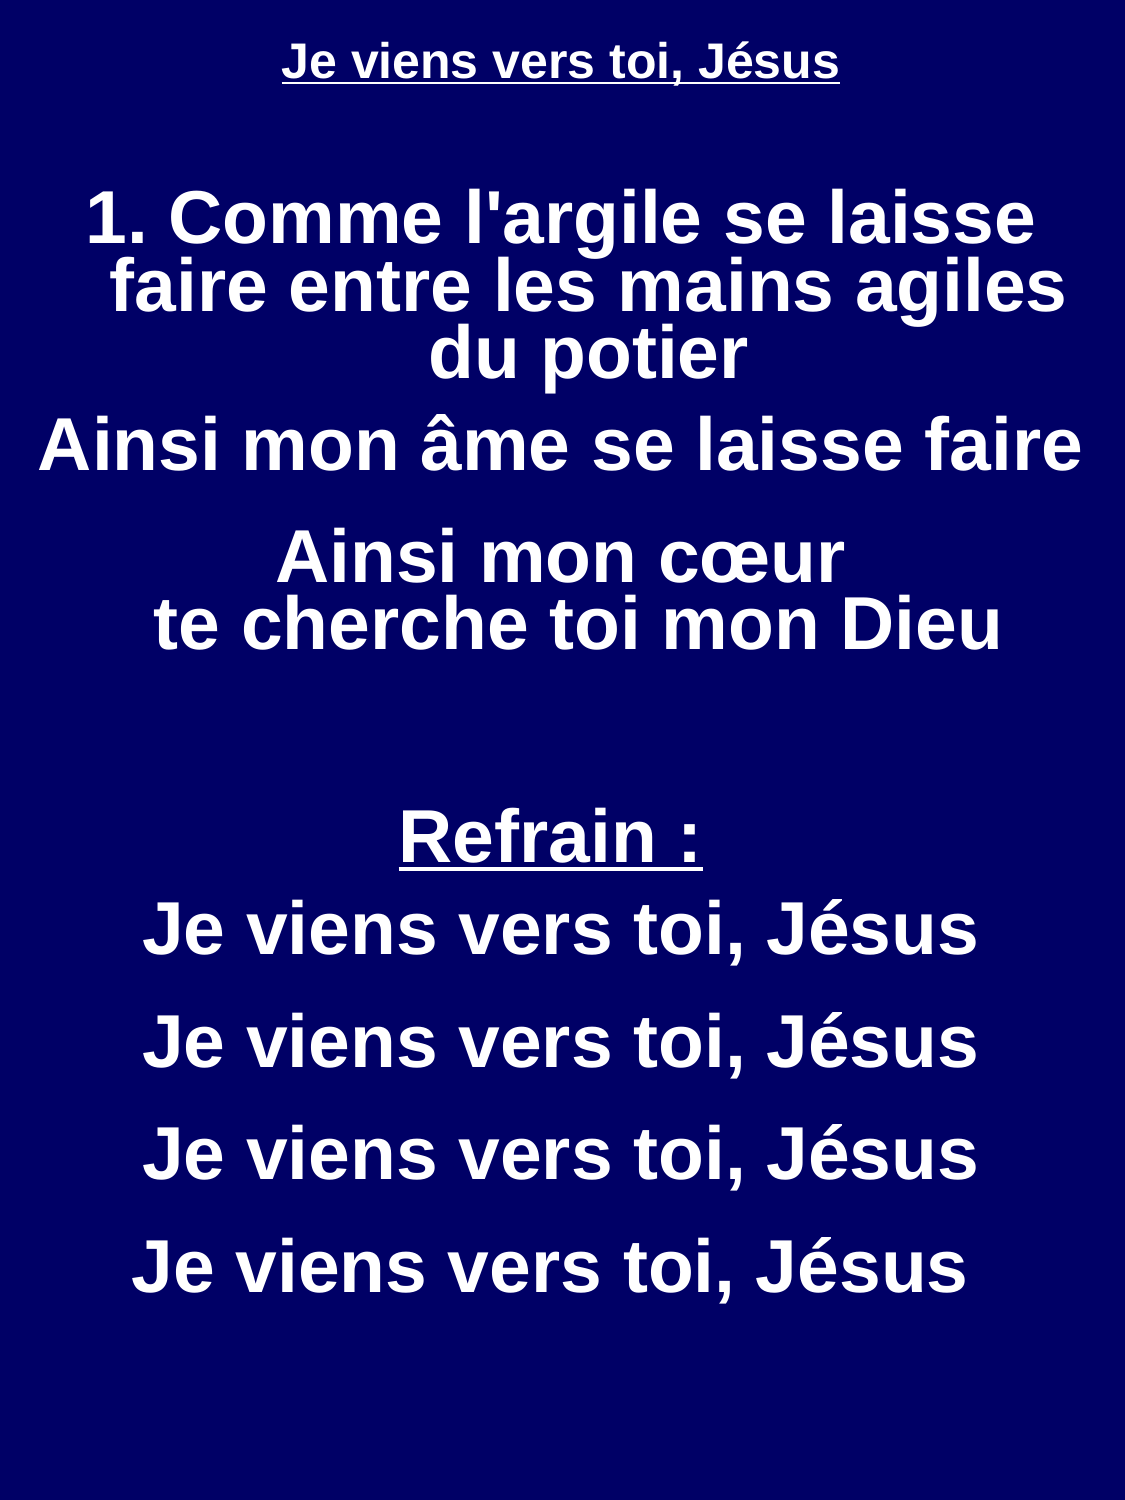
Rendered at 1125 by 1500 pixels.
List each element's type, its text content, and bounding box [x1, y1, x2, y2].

text_box Je viens vers toi, Jésus 1. Comme l'argile se laisse faire entre les mains agiles du potier Ainsi mon âme se laisse faire Ainsi mon cœur te cherche toi mon Dieu Refrain : Je viens vers toi, Jésus Je viens vers toi, Jésus Je viens vers toi, Jésus Je viens vers toi, Jésus [11, 35, 1111, 1441]
